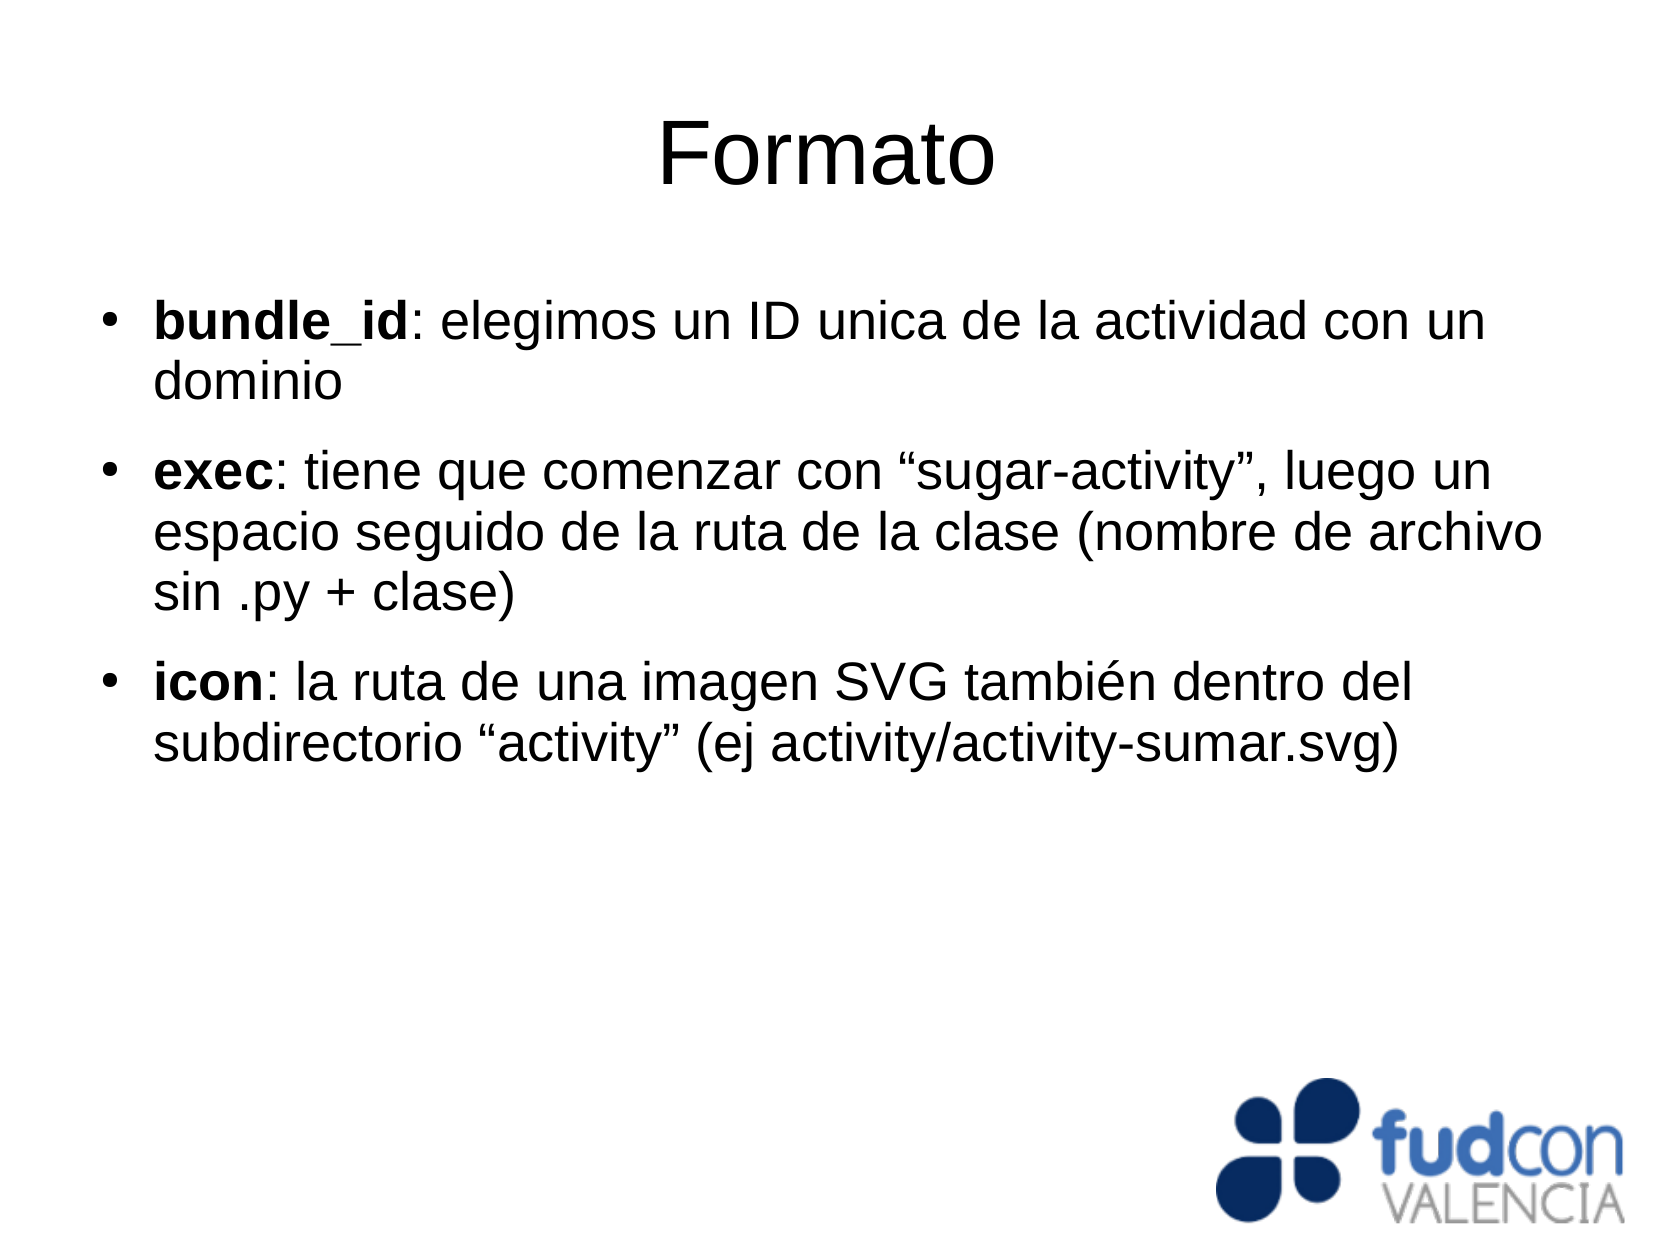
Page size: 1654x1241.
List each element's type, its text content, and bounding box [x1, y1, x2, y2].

title Formato [82, 49, 1571, 257]
list bundle_id: elegimos un ID unica de la actividad con un dominio exec: tiene que comenzar con “sugar-activity”, luego un espacio seguido de la ruta de la clase (nombre de archivo sin .py + clase) icon: la ruta de una imagen SVG también dentro del subdirectorio “activity” (ej activity/activity-sumar.svg) [82, 290, 1571, 1109]
picture [1216, 1078, 1643, 1230]
